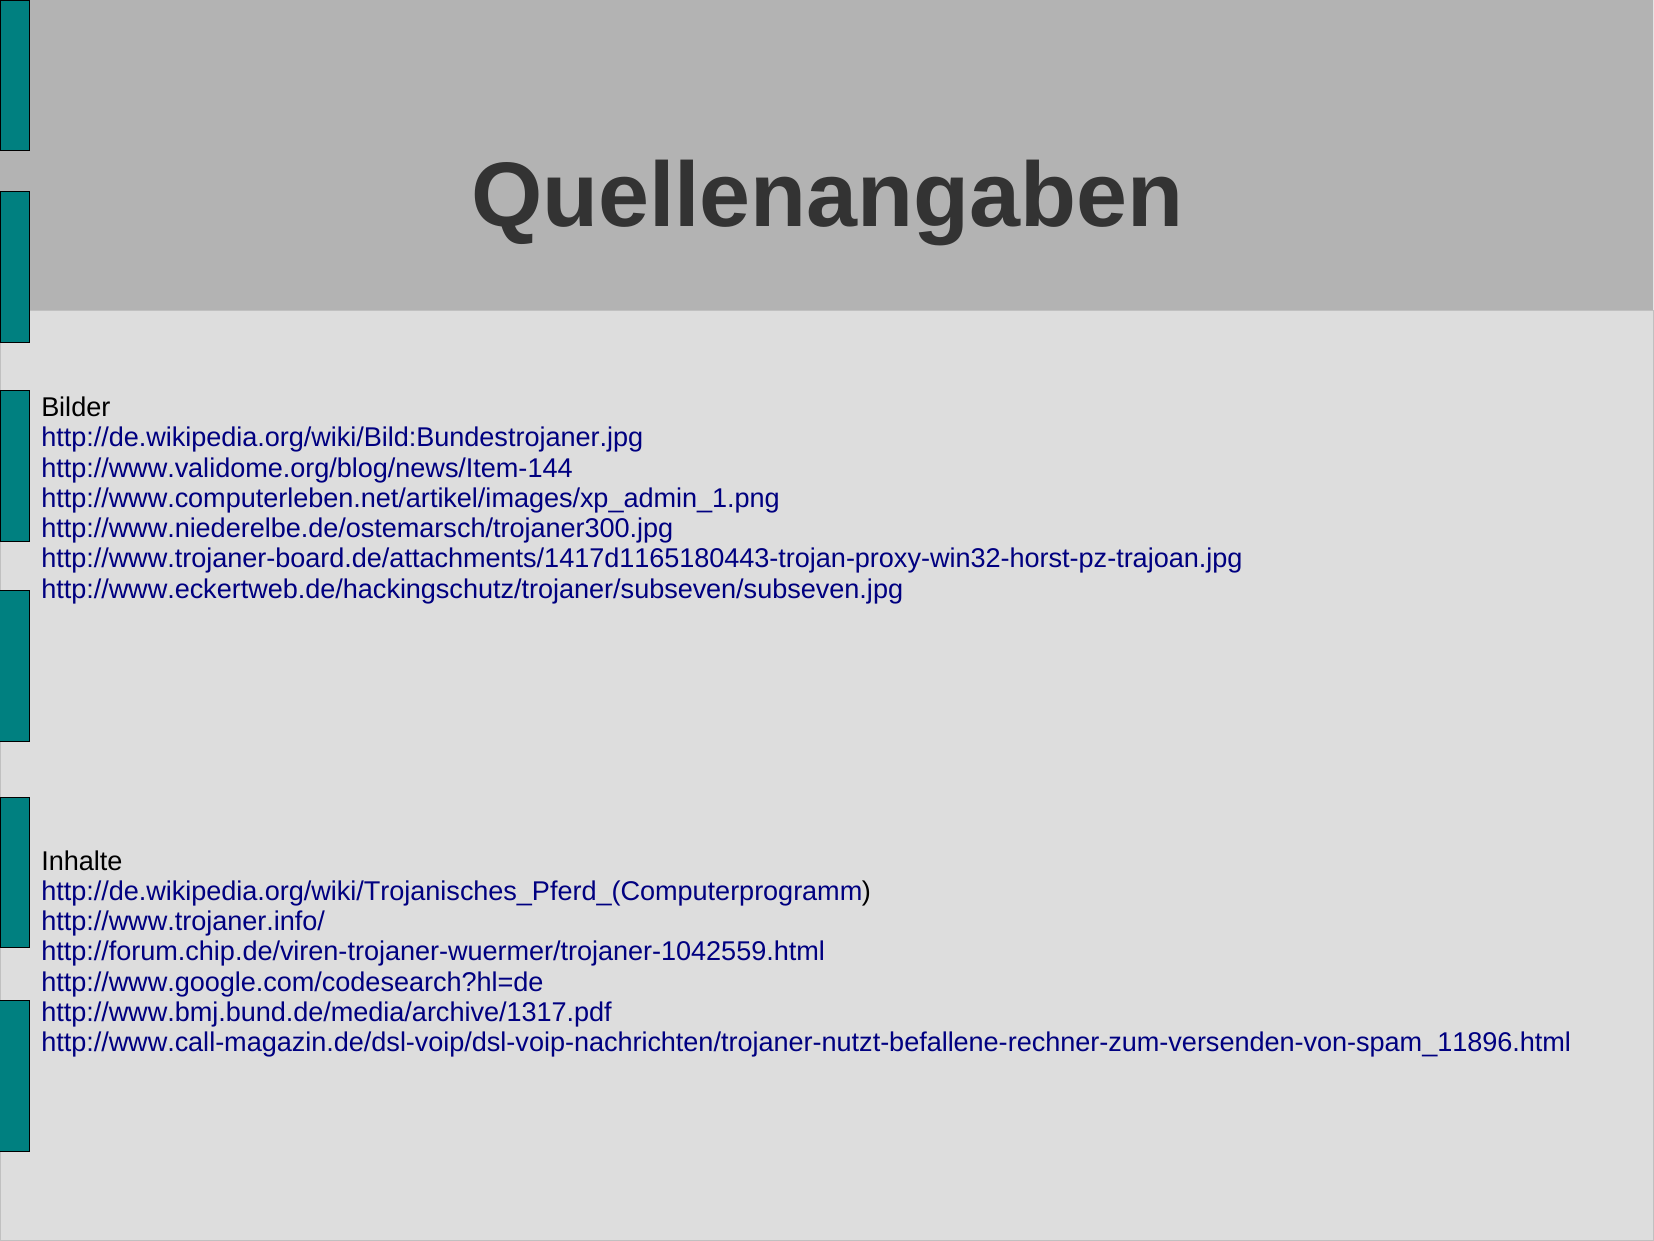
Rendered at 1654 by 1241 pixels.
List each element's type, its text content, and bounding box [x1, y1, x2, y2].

list Bilder http://de.wikipedia.org/wiki/Bild:Bundestrojaner.jpg http://www.validome.org/blog/news/Item-144 http://www.computerleben.net/artikel/images/xp_admin_1.png http://www.niederelbe.de/ostemarsch/trojaner300.jpg http://www.trojaner-board.de/attachments/1417d1165180443-trojan-proxy-win32-horst-pz-trajoan.jpg http://www.eckertweb.de/hackingschutz/trojaner/subseven/subseven.jpg Inhalte http://de.wikipedia.org/wiki/Trojanisches_Pferd_(Computerprogramm) http://www.trojaner.info/ http://forum.chip.de/viren-trojaner-wuermer/trojaner-1042559.html http://www.google.com/codesearch?hl=de http://www.bmj.bund.de/media/archive/1317.pdf http://www.call-magazin.de/dsl-voip/dsl-voip-nachrichten/trojaner-nutzt-befallene-rechner-zum-versenden-von-spam_11896.html [23, 392, 1625, 1211]
title Quellenangaben [121, 91, 1534, 299]
